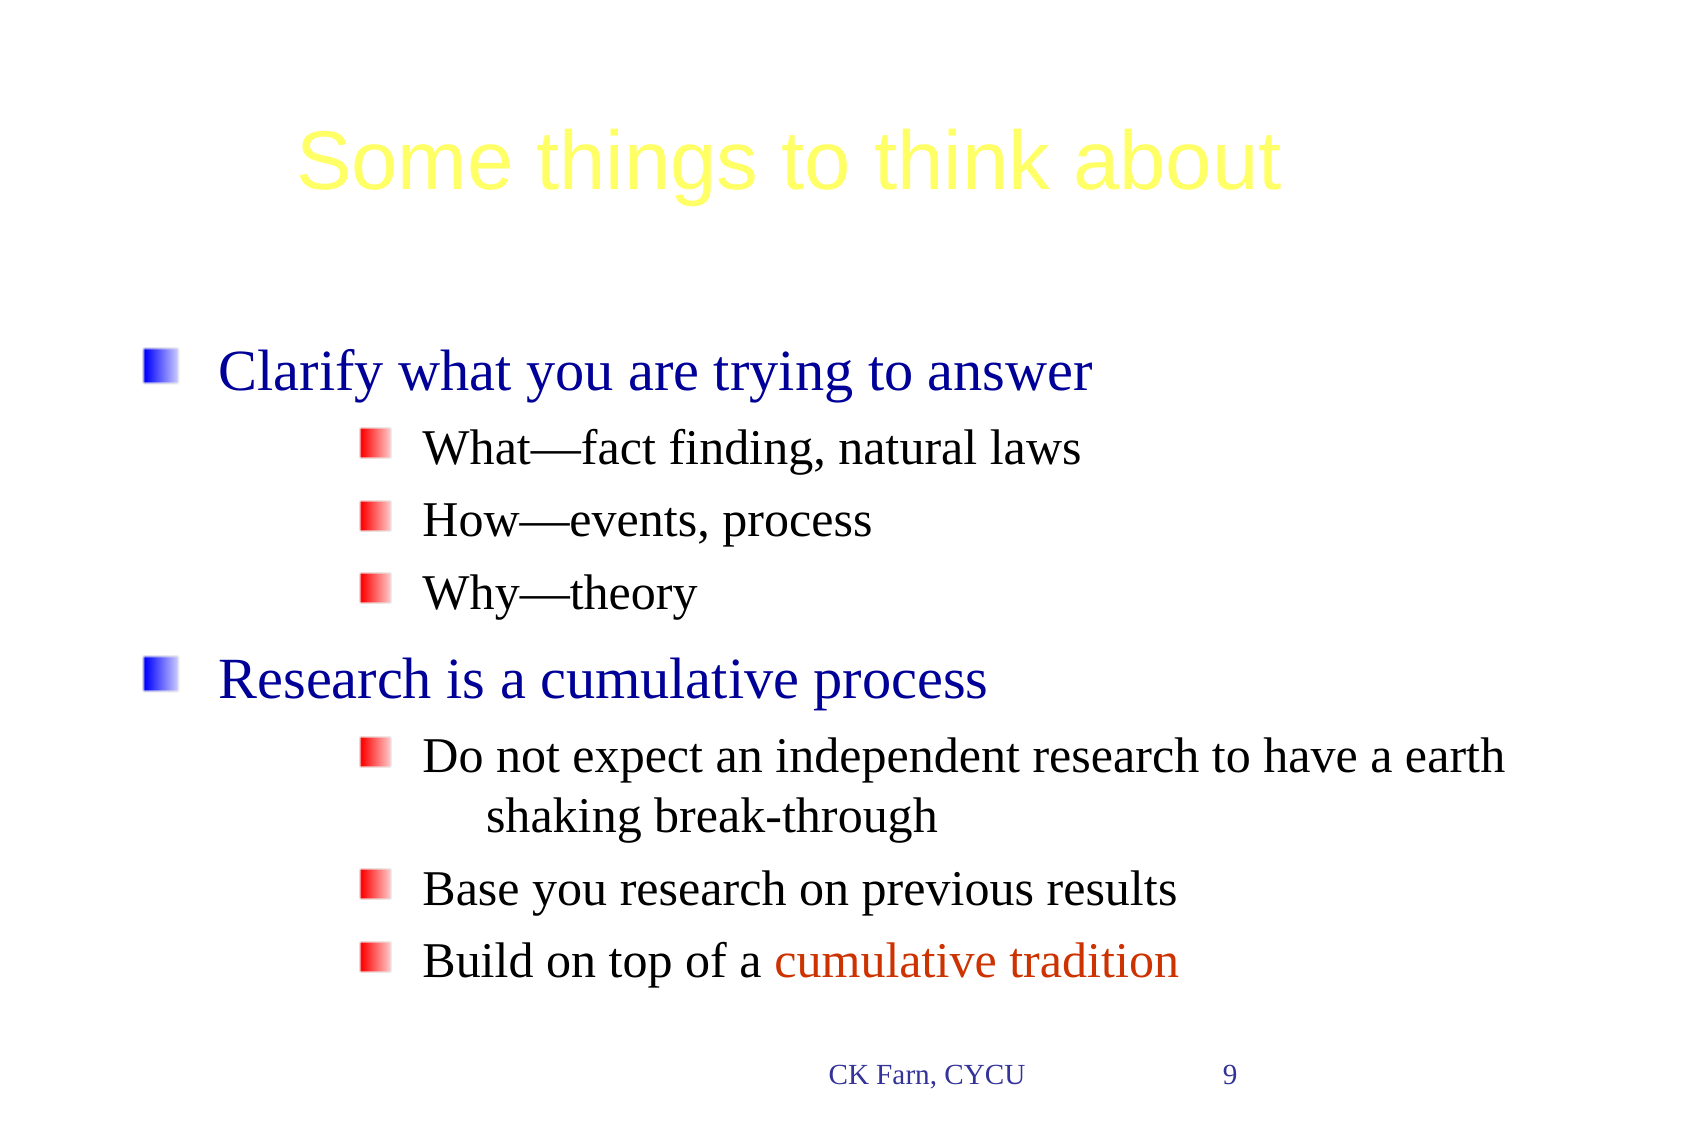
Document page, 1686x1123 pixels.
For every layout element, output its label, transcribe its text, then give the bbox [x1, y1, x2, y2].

slide_number 4 [1207, 1048, 1560, 1123]
title Some things to think about [280, 62, 1560, 250]
list Clarify what you are trying to answer What—fact finding, natural laws How—events, process Why—theory Research is a cumulative process Do not expect an independent research to have a earth shaking break-through Base you research on previous results Build on top of a cumulative tradition [126, 324, 1560, 999]
footer CK Farn, CYCU [660, 1048, 1194, 1123]
